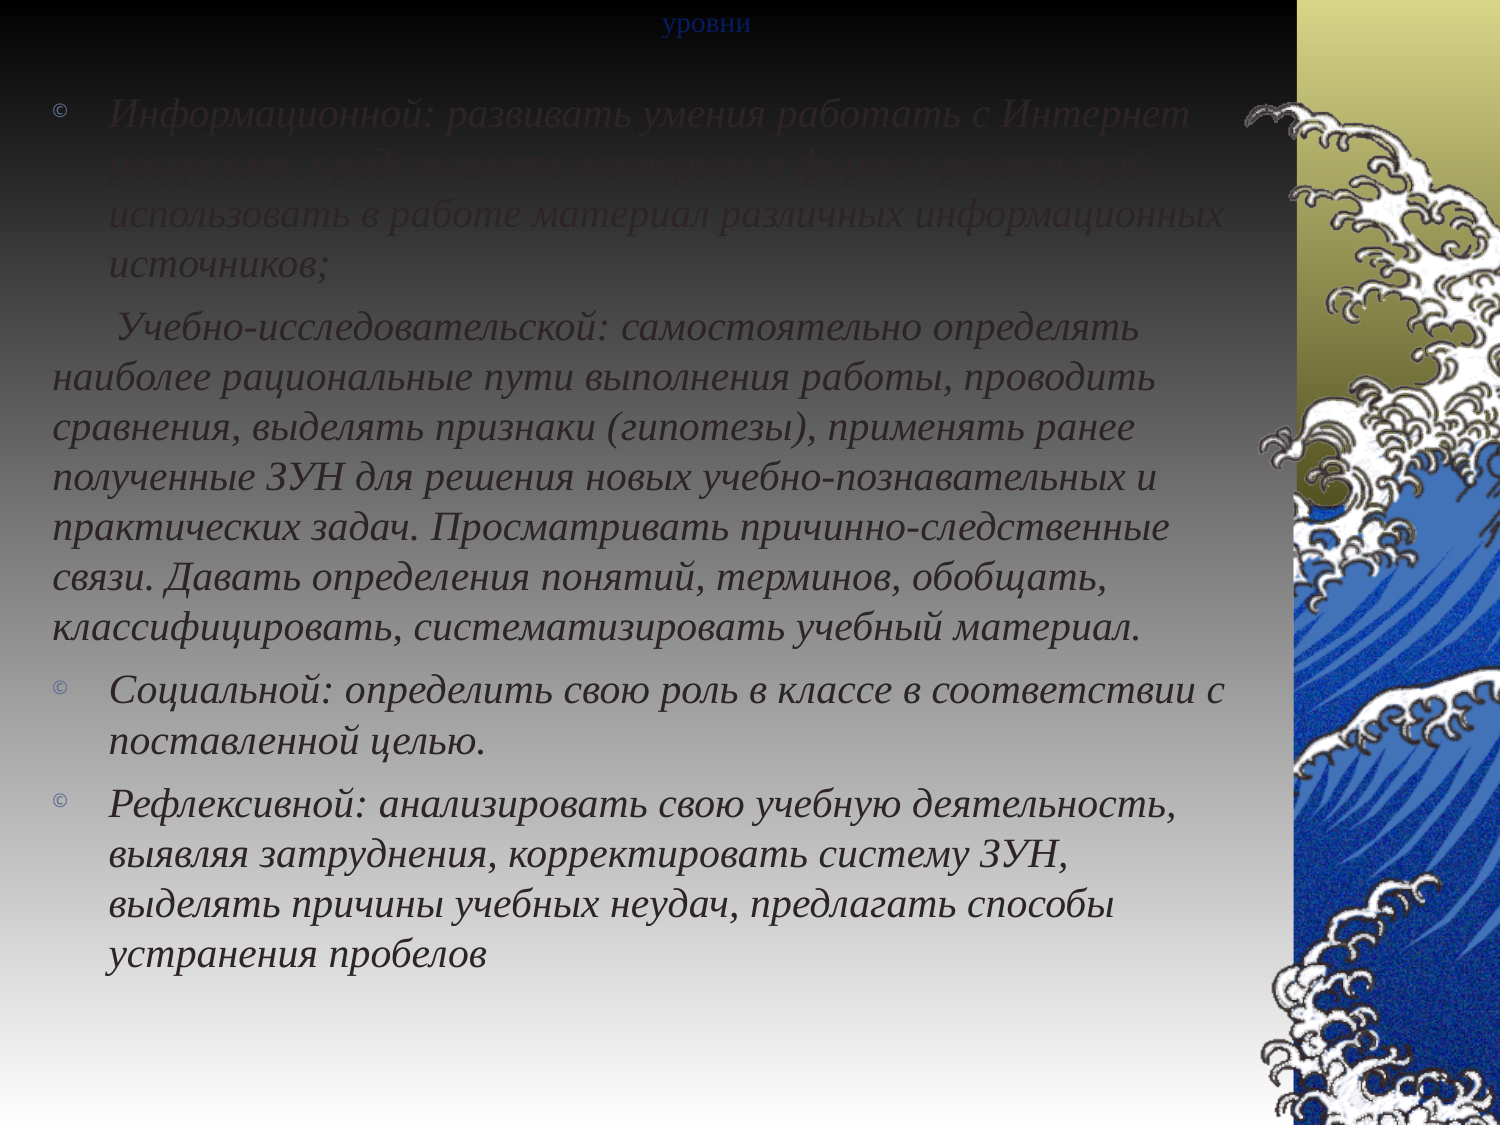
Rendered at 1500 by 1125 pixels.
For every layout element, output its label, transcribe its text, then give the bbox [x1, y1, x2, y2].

picture [1217, 76, 1500, 1125]
list Информационной: развивать умения работать с Интернет ресурсами, представлять материал в форме презентаций, использовать в работе материал различных информационных источников; Учебно-исследовательской: самостоятельно определять наиболее рациональные пути выполнения работы, проводить сравнения, выделять признаки (гипотезы), применять ранее полученные ЗУН для решения новых учебно-познавательных и практических задач. Просматривать причинно-следственные связи. Давать определения понятий, терминов, обобщать, классифицировать, систематизировать учебный материал. Социальной: определить свою роль в классе в соответствии с поставленной целью. Рефлексивной: анализировать свою учебную деятельность, выявляя затруднения, корректировать систему ЗУН, выделять причины учебных неудач, предлагать способы устранения пробелов [37, 78, 1250, 1125]
title уровни [100, 0, 1313, 55]
